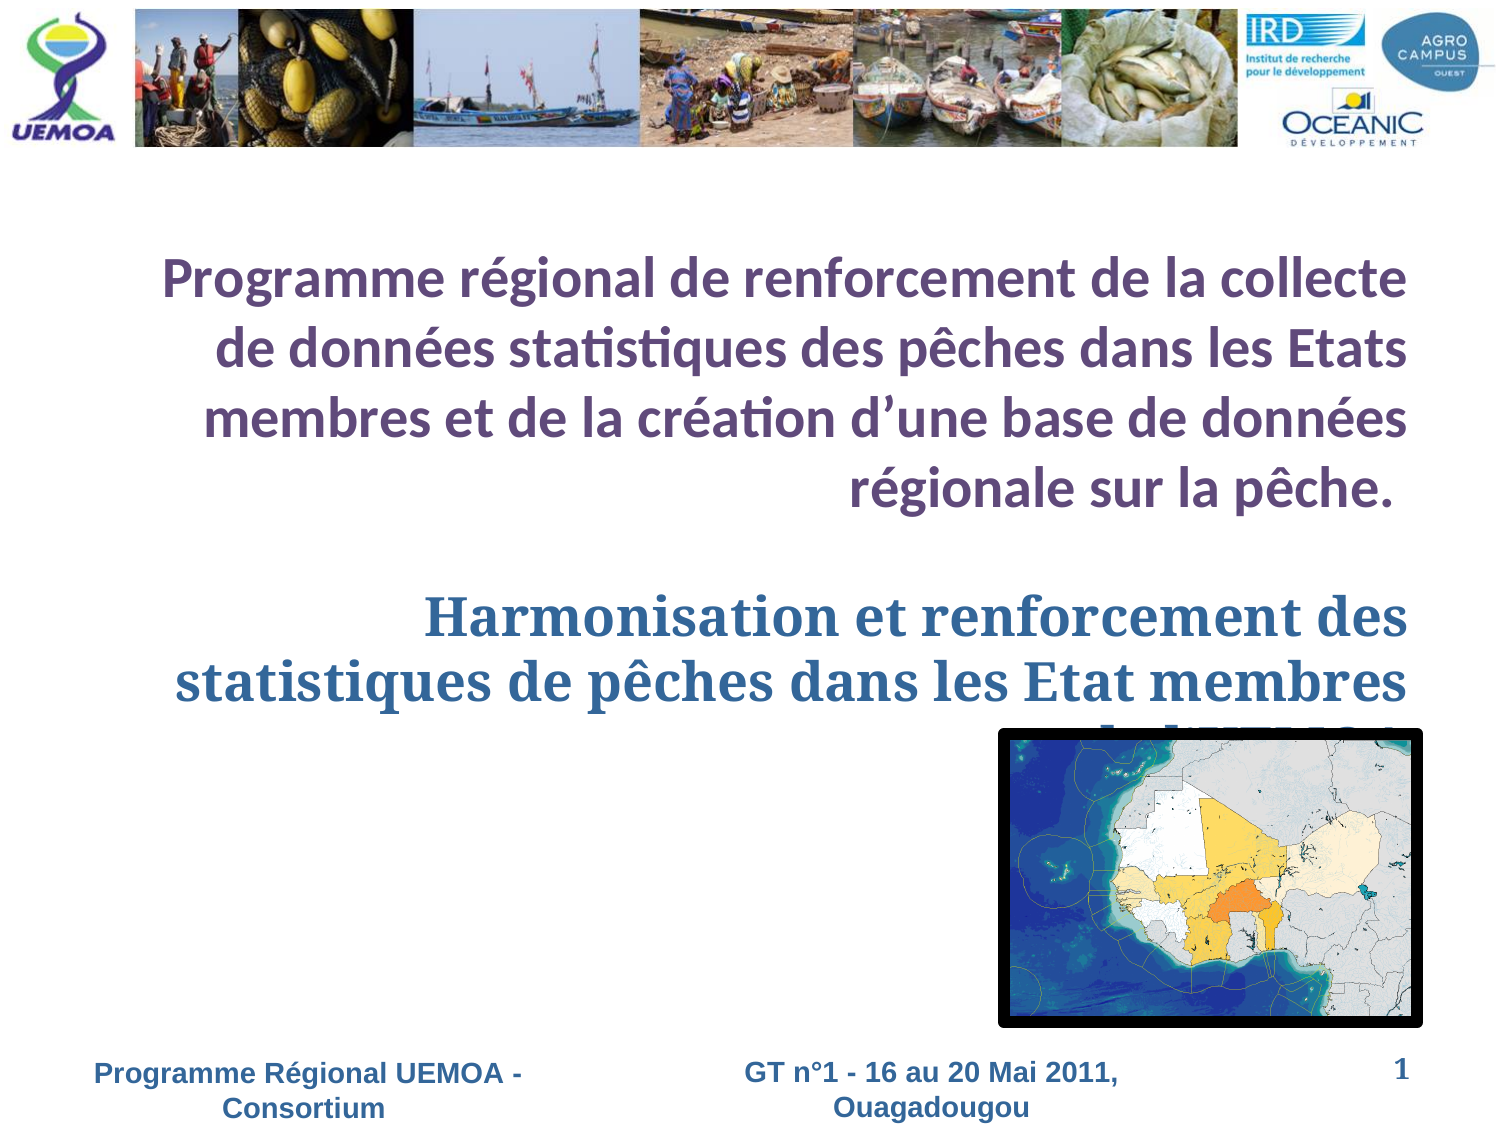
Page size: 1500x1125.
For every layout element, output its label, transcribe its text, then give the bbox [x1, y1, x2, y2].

picture [1009, 739, 1412, 1017]
text_box Programme régional de renforcement de la collecte de données statistiques des pêches dans les Etats membres et de la création d’une base de données régionale sur la pêche. [88, 161, 1424, 597]
text_box Harmonisation et renforcement des statistiques de pêches dans les Etat membres de l’UEMOA [88, 574, 1426, 1006]
text_box <numéro> [1316, 1042, 1426, 1103]
text_box GT n°1 - 16 au 20 Mai 2011, Ouagadougou [630, 1045, 1234, 1106]
text_box Programme Régional UEMOA - Consortium [1, 1046, 616, 1107]
picture [4, 8, 1496, 148]
